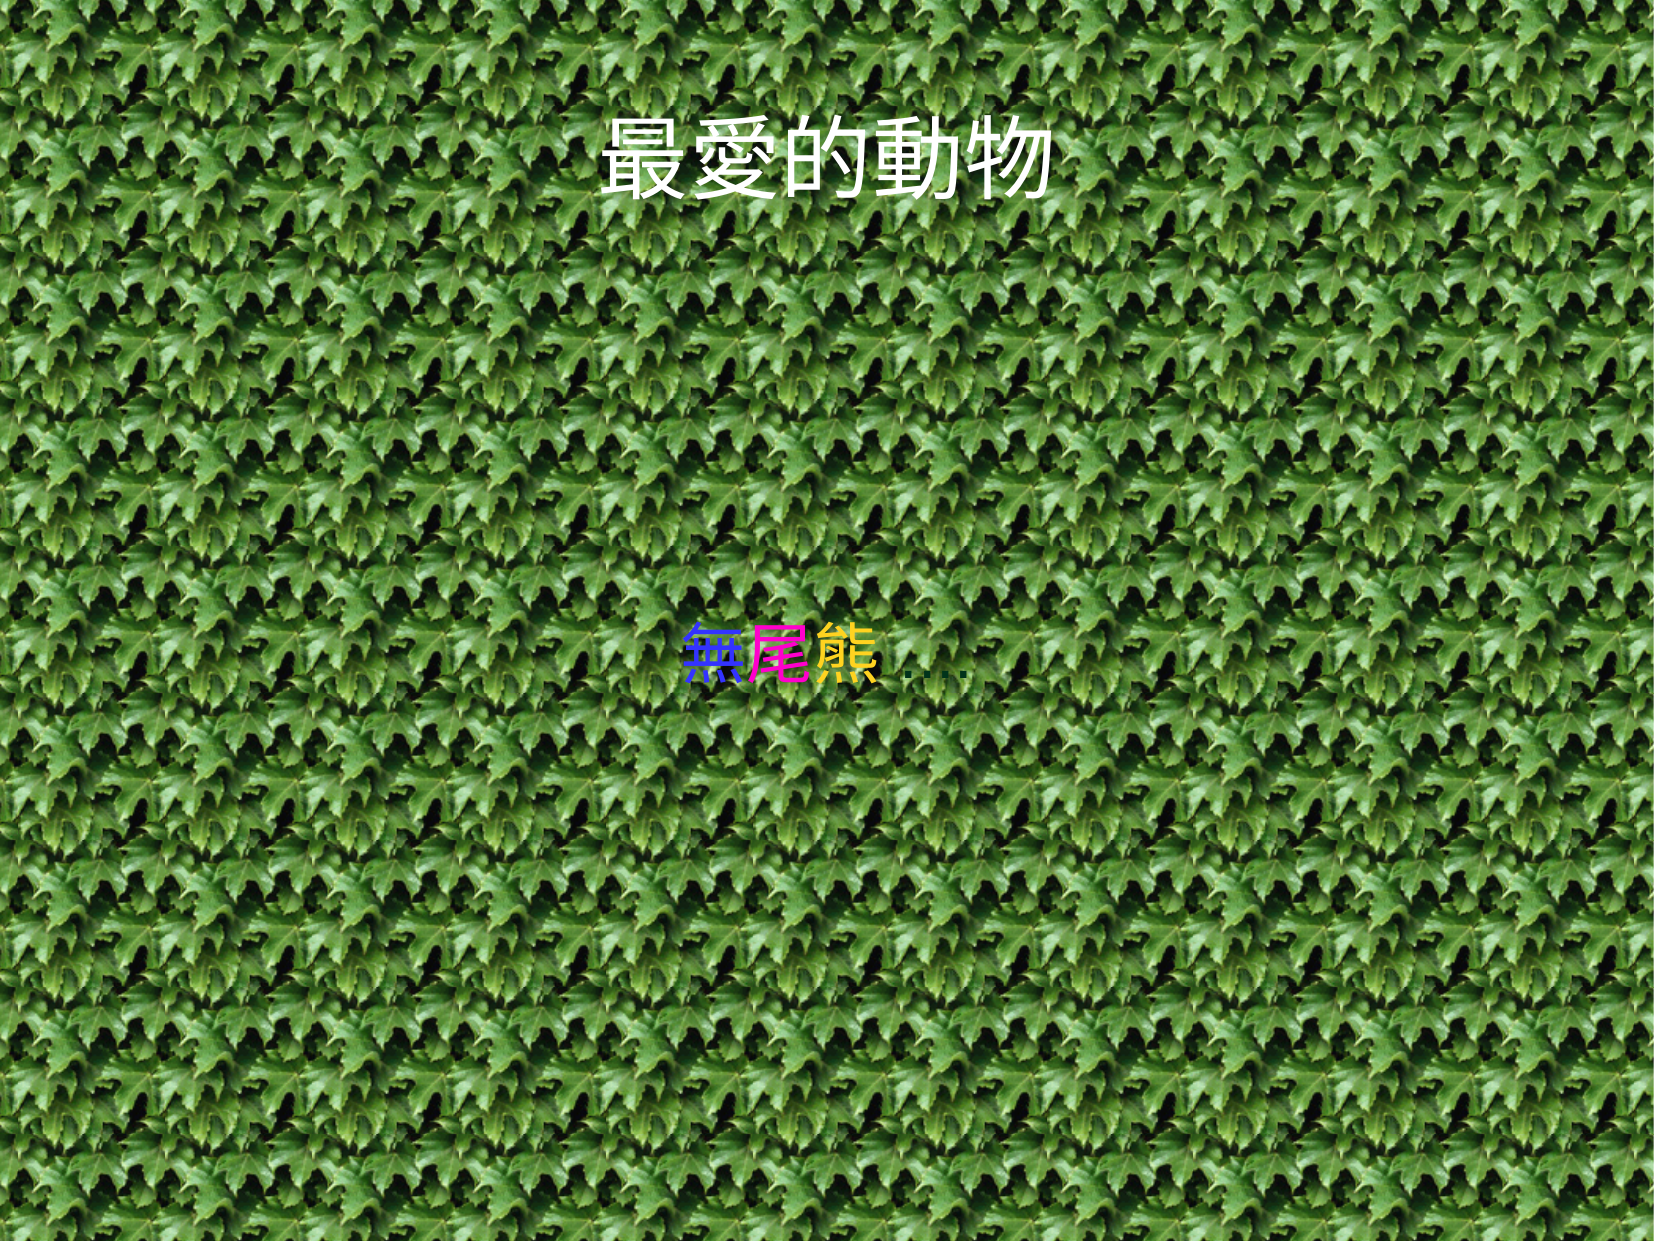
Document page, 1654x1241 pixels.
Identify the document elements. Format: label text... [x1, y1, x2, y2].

title 最愛的動物 [82, 49, 1571, 257]
picture [0, 0, 1654, 1241]
subtitle 無尾熊.... [82, 290, 1571, 1010]
